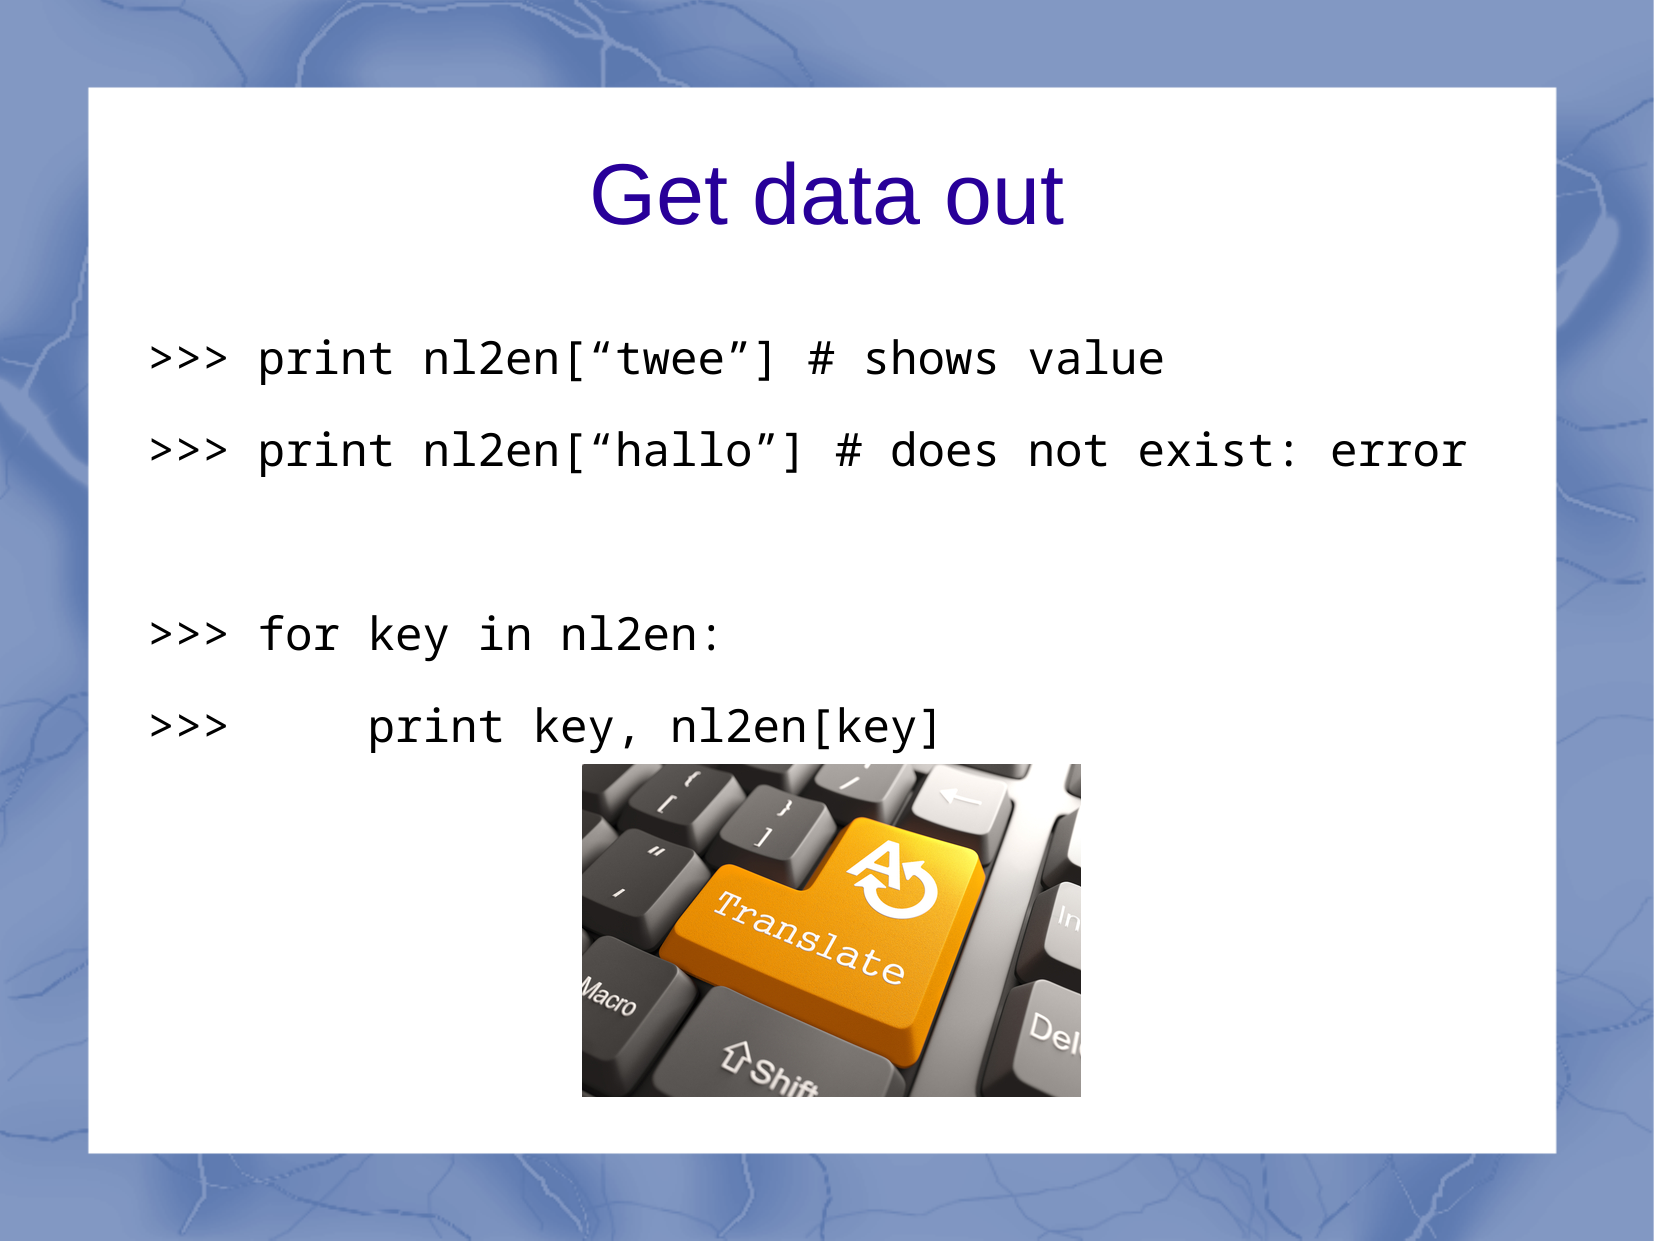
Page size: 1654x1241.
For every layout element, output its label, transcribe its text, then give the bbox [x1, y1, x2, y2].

picture [0, 0, 1654, 1241]
title Get data out [118, 90, 1536, 298]
list >>> print nl2en[“twee”] # shows value >>> print nl2en[“hallo”] # does not exist: error >>> for key in nl2en: >>> print key, nl2en[key] [147, 325, 1506, 1045]
